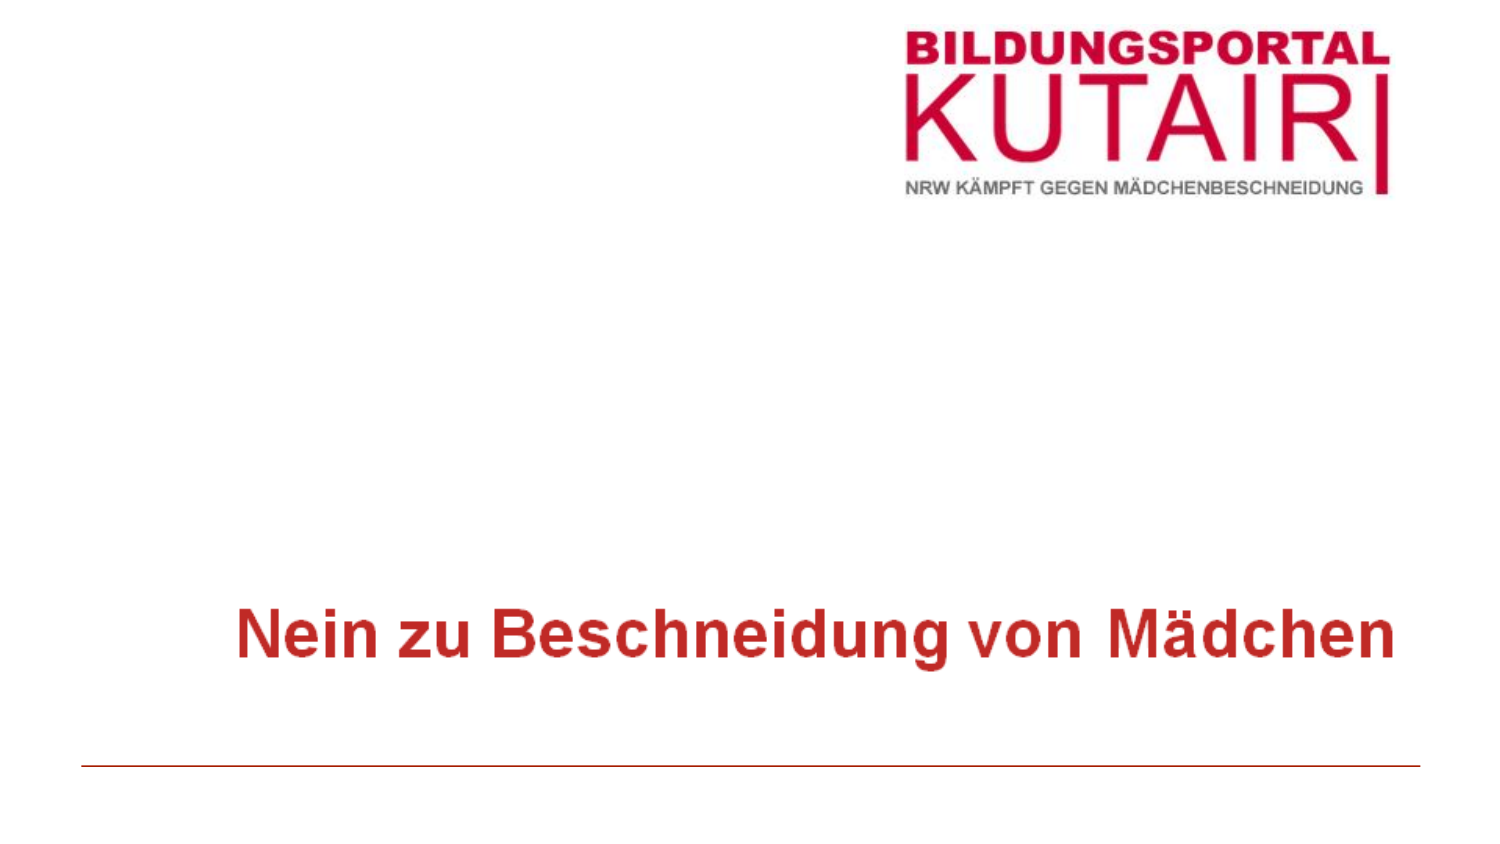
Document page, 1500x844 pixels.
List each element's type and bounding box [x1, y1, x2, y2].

picture [24, 24, 1438, 714]
